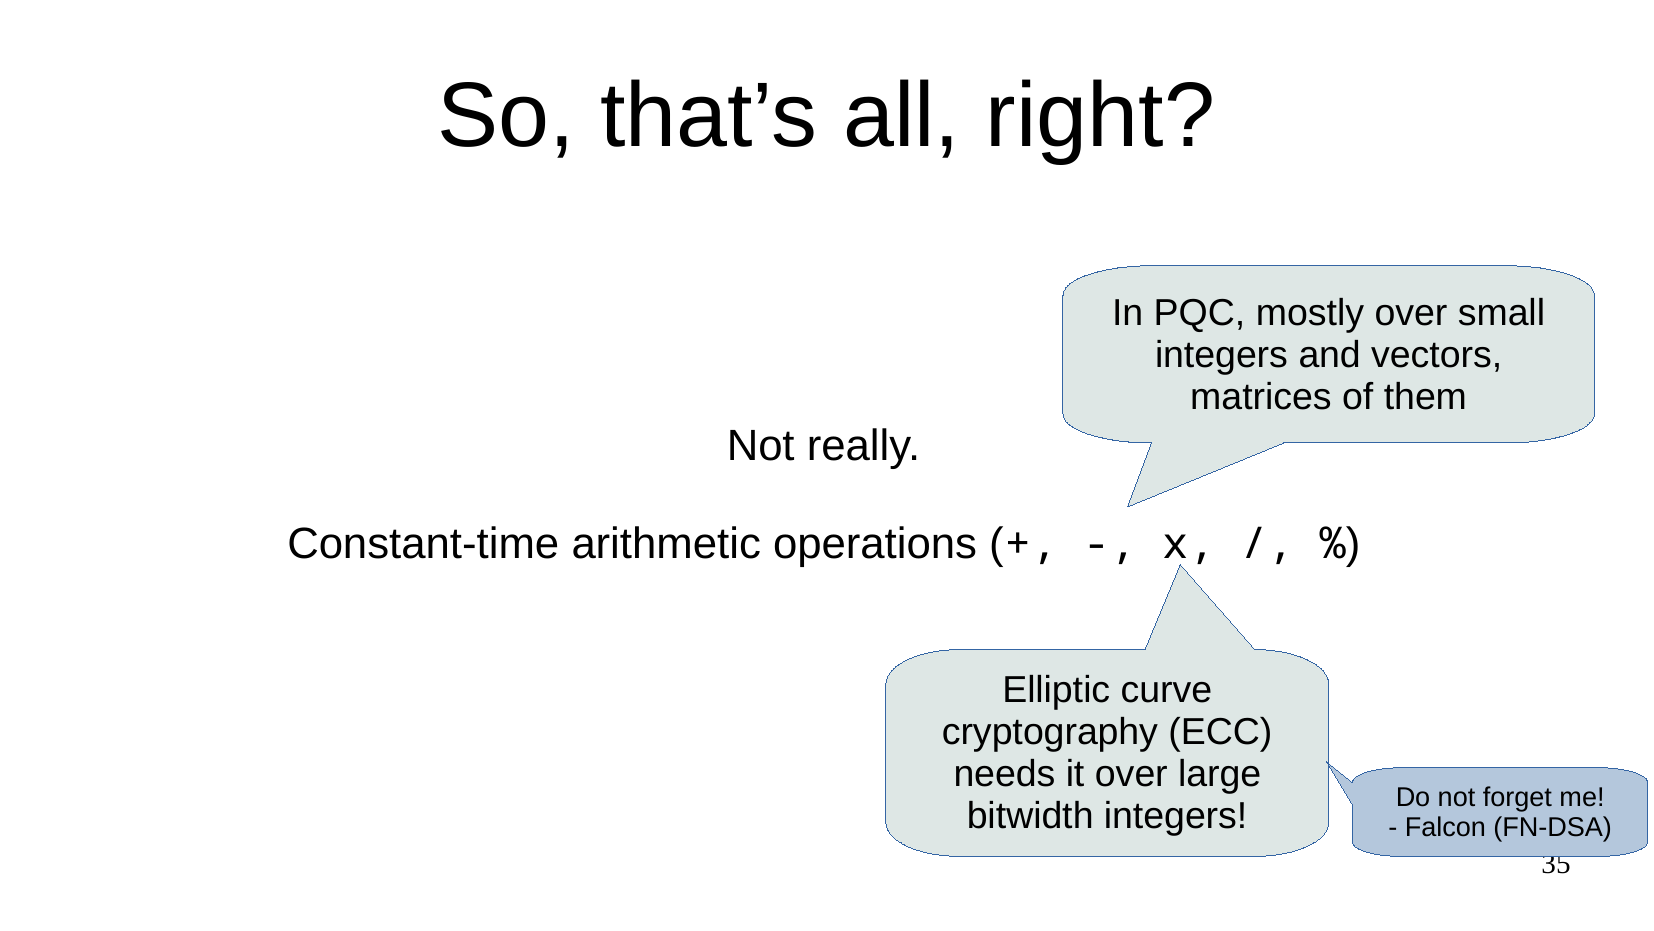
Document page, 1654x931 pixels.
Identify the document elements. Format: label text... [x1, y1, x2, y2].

text_box Elliptic curve cryptography (ECC) needs it over large bitwidth integers! [885, 564, 1329, 857]
text_box Not really. Constant-time arithmetic operations (+, -, x, /, %) [265, 413, 1382, 591]
text_box Do not forget me! - Falcon (FN-DSA) [1326, 761, 1648, 857]
text_box In PQC, mostly over small integers and vectors, matrices of them [1062, 265, 1595, 507]
title So, that’s all, right? [82, 37, 1571, 193]
